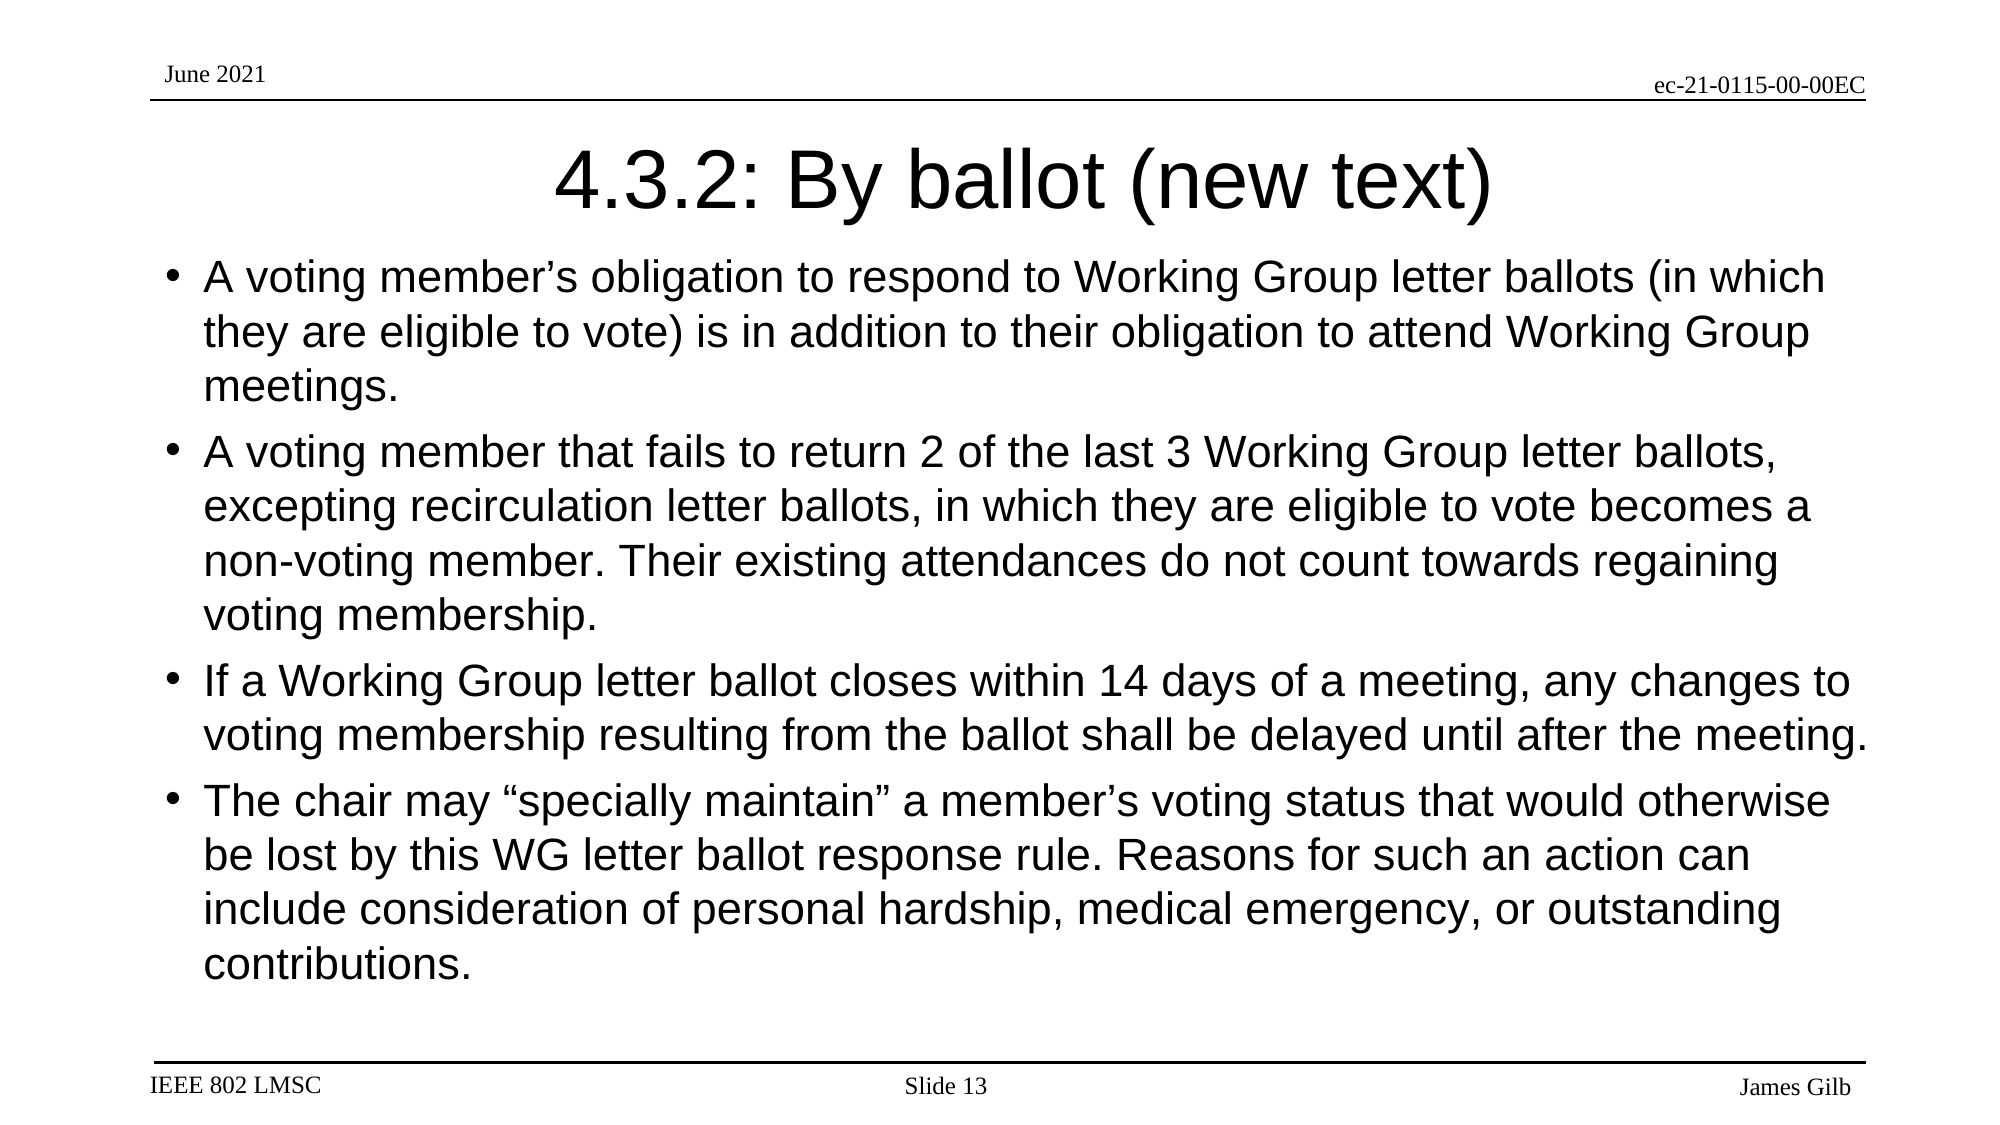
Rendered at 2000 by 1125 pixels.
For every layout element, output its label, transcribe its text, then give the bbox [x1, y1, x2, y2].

title 4.3.2: By ballot (new text) [149, 112, 1900, 238]
list A voting member’s obligation to respond to Working Group letter ballots (in which they are eligible to vote) is in addition to their obligation to attend Working Group meetings. A voting member that fails to return 2 of the last 3 Working Group letter ballots, excepting recirculation letter ballots, in which they are eligible to vote becomes a non-voting member. Their existing attendances do not count towards regaining voting membership. If a Working Group letter ballot closes within 14 days of a meeting, any changes to voting membership resulting from the ballot shall be delayed until after the meeting. The chair may “specially maintain” a member’s voting status that would otherwise be lost by this WG letter ballot response rule. Reasons for such an action can include consideration of personal hardship, medical emergency, or outstanding contributions. [149, 239, 1900, 1051]
